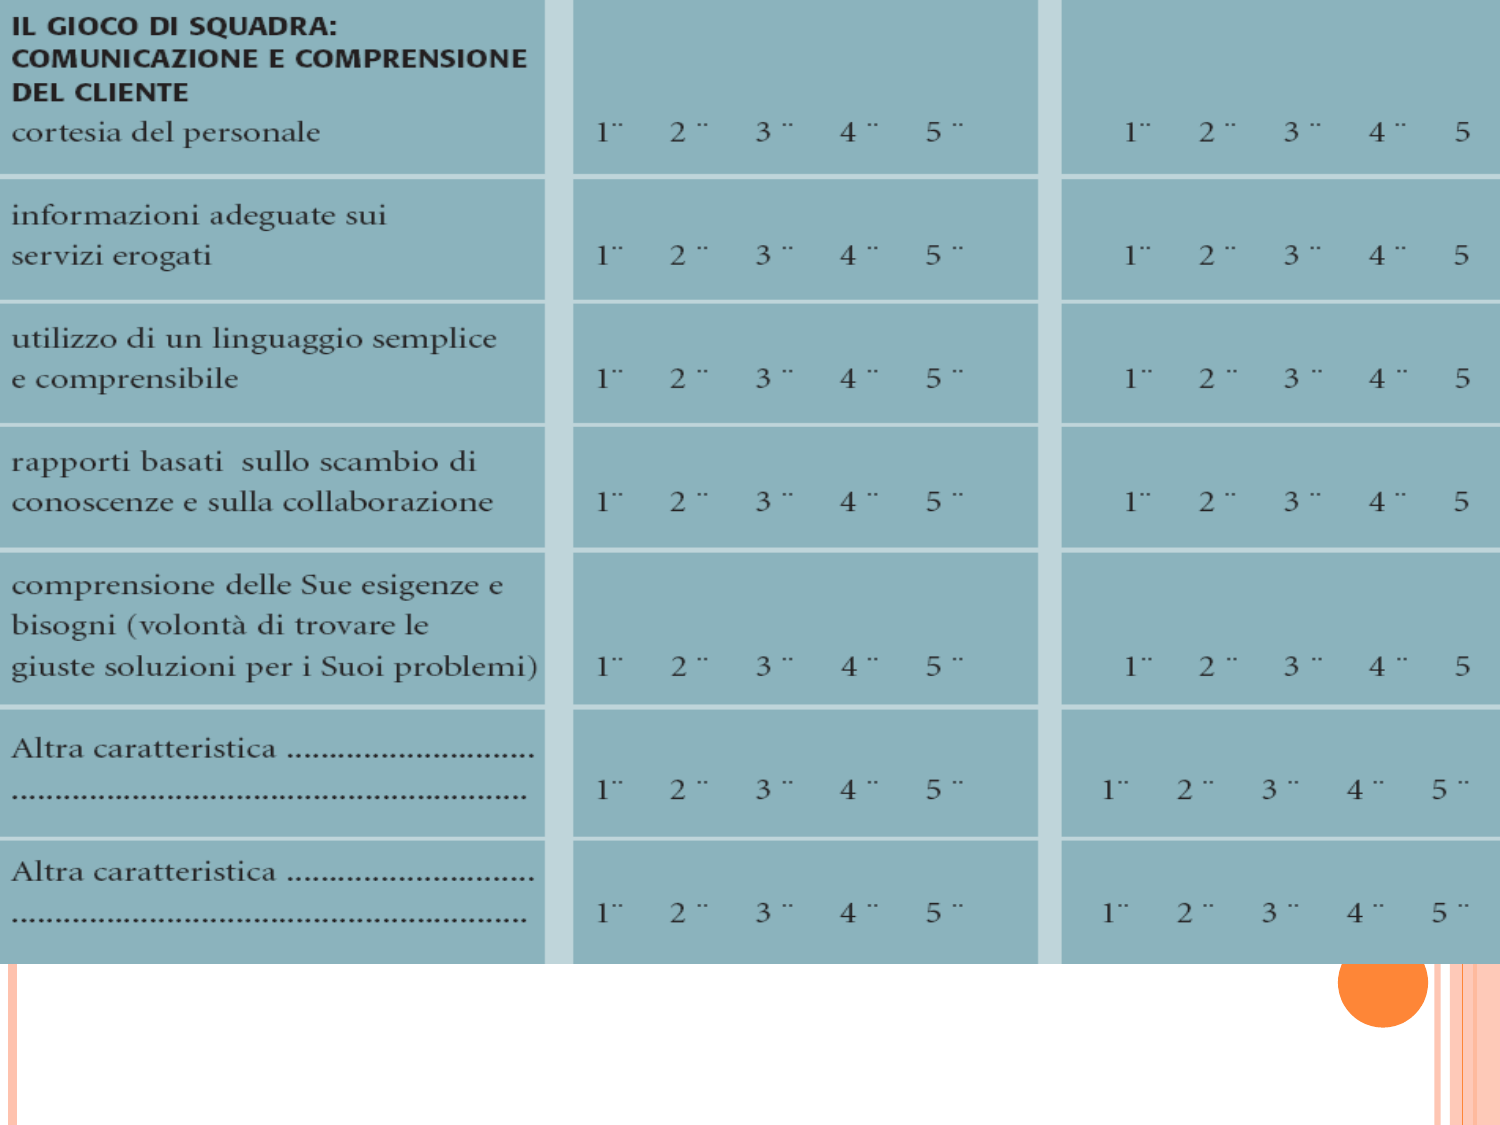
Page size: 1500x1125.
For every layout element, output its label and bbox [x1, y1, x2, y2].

picture [0, 0, 1500, 965]
